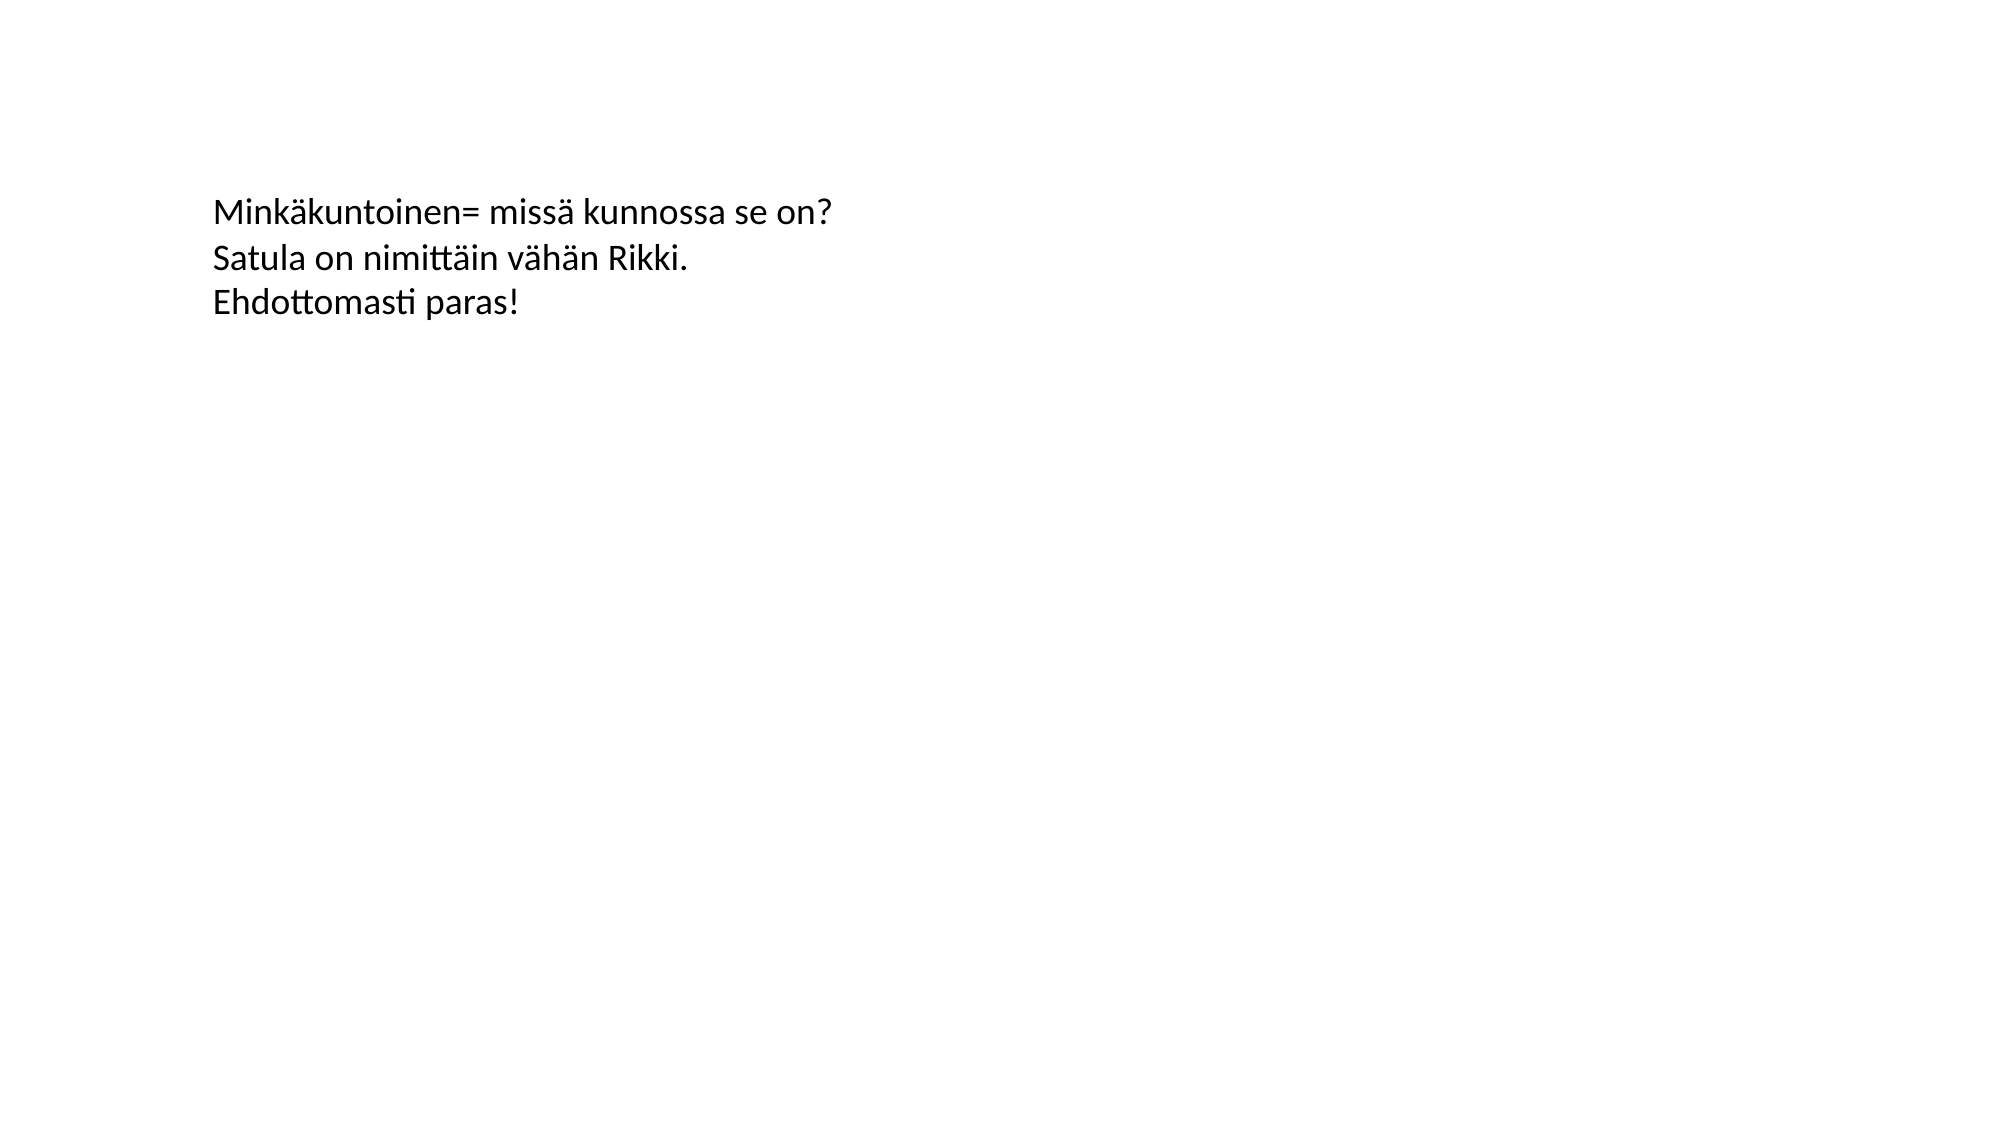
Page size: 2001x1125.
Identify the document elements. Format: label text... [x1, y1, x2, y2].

text_box Minkäkuntoinen= missä kunnossa se on? Satula on nimittäin vähän Rikki. Ehdottomasti paras! [198, 179, 856, 332]
